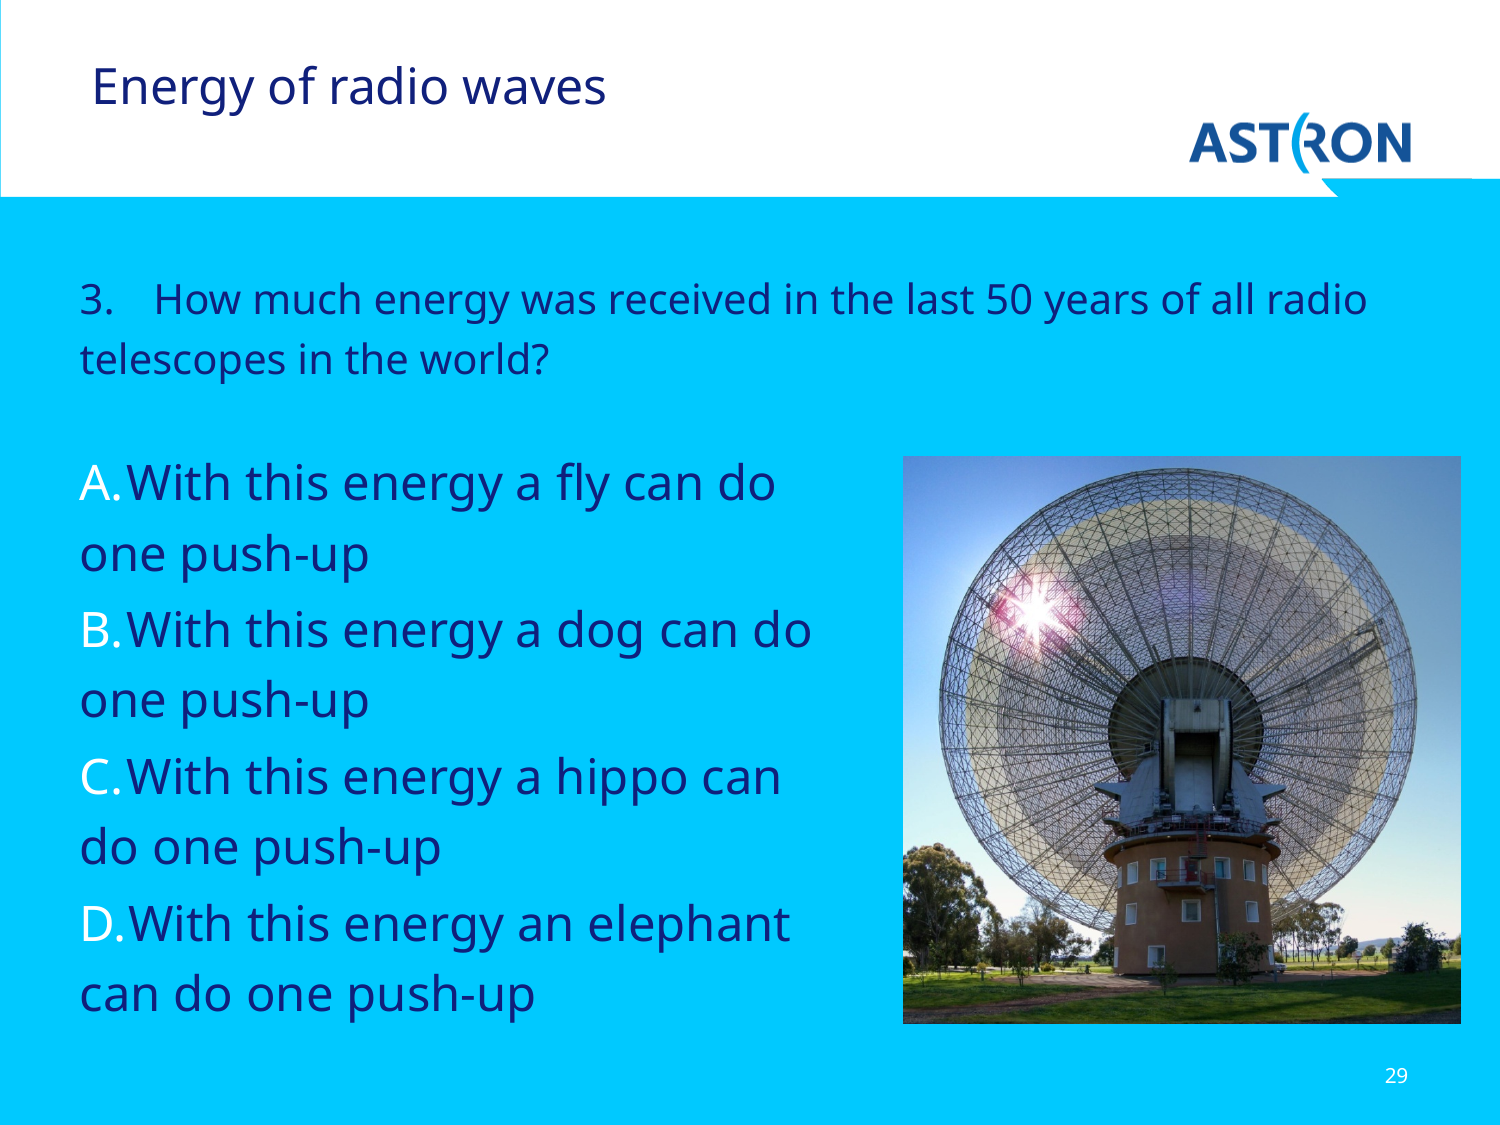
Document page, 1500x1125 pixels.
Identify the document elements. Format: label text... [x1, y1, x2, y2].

picture [904, 457, 1460, 1023]
picture [0, 0, 1500, 196]
text_box Energy of radio waves [76, 47, 1199, 195]
list With this energy a fly can do one push-up With this energy a dog can do one push-up With this energy a hippo can do one push-up With this energy an elephant can do one push-up [64, 432, 857, 1034]
text_box <number> [1208, 1062, 1409, 1125]
text_box 3. How much energy was received in the last 50 years of all radio telescopes in the world? [64, 255, 1423, 463]
